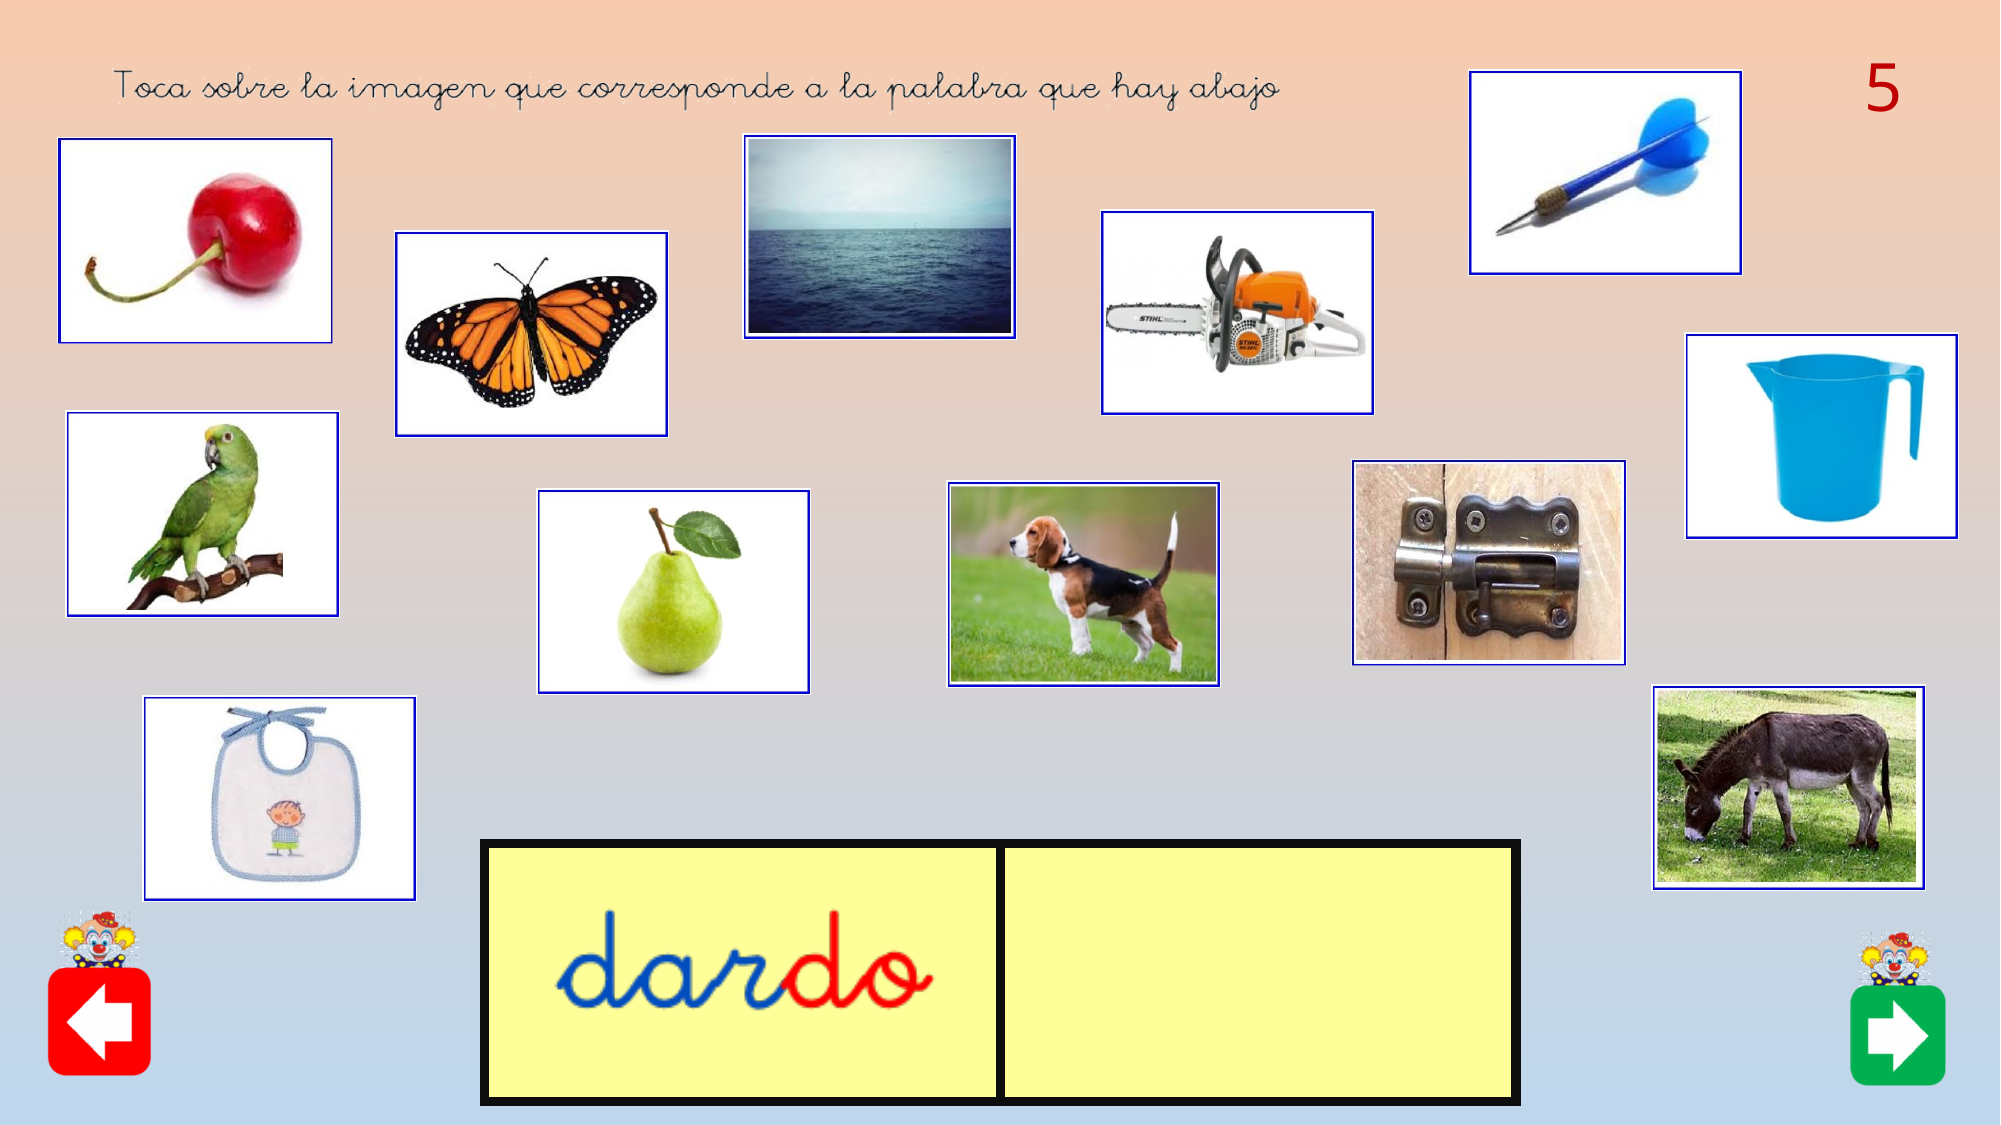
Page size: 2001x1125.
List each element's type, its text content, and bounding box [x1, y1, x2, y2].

text_box [484, 843, 1516, 1102]
picture [1684, 332, 1959, 540]
picture [946, 480, 1221, 688]
picture [536, 488, 811, 696]
picture [106, 57, 1743, 276]
picture [47, 910, 151, 1076]
picture [1850, 931, 1946, 1086]
picture [742, 133, 1017, 340]
picture [1651, 684, 1926, 891]
picture [65, 410, 340, 618]
text_box 5 [1820, 37, 1946, 133]
picture [519, 868, 972, 1068]
picture [1100, 209, 1375, 416]
picture [142, 695, 417, 902]
picture [394, 230, 669, 438]
picture [57, 137, 333, 344]
picture [1351, 459, 1627, 666]
